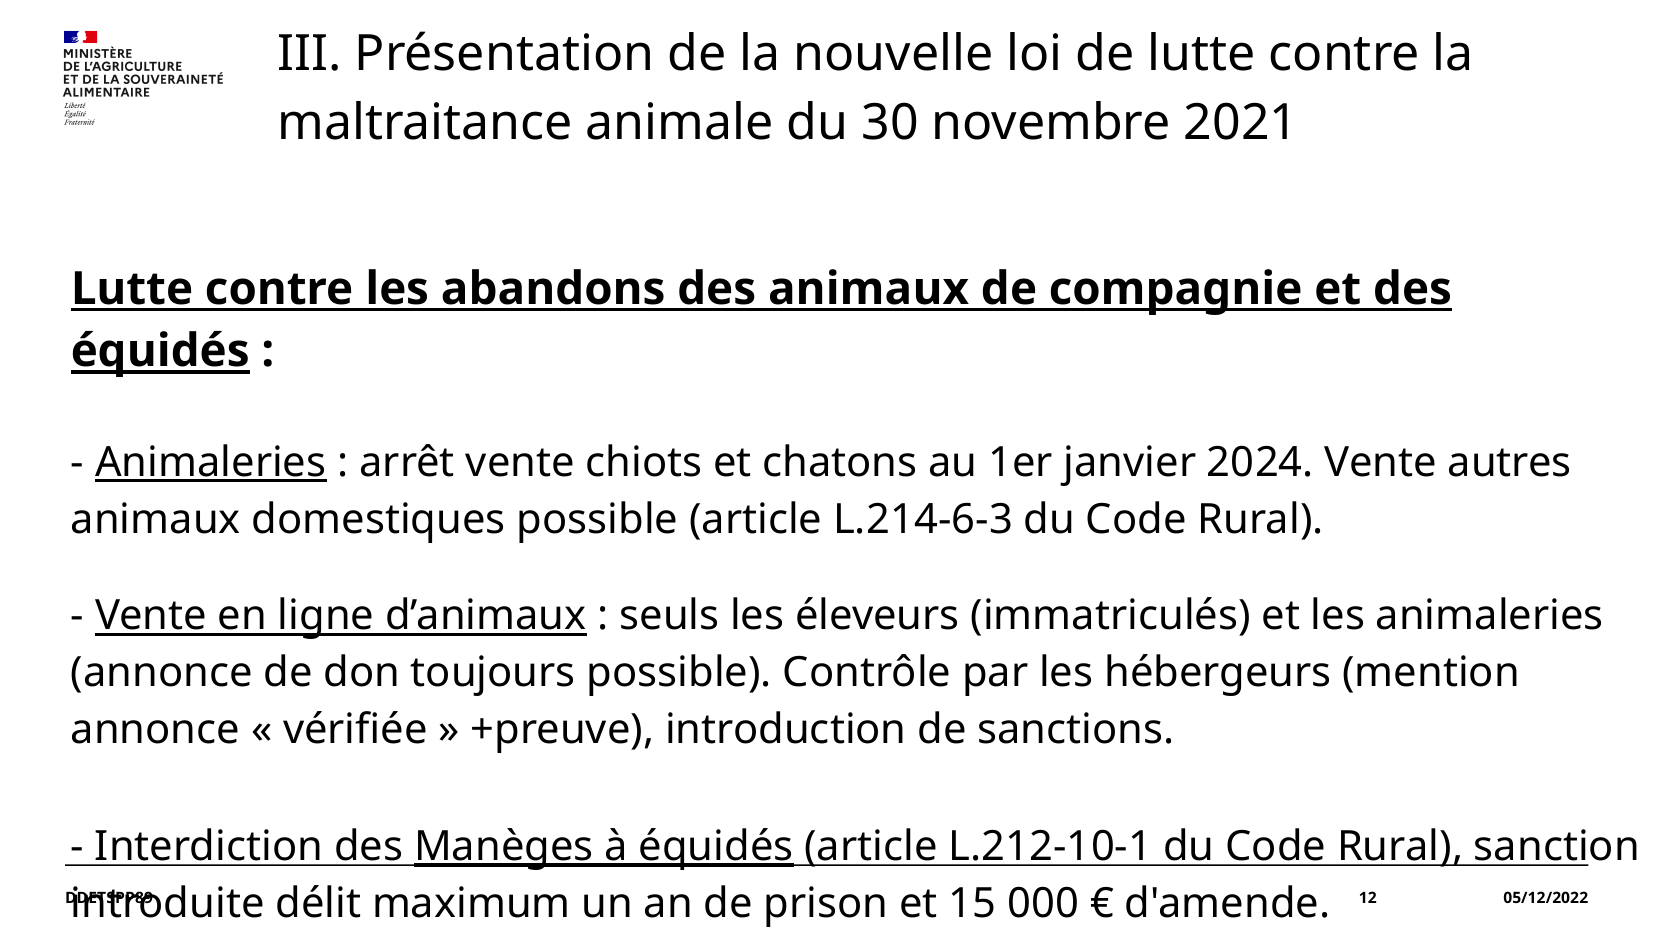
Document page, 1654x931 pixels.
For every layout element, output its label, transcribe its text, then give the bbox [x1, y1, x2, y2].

list Lutte contre les abandons des animaux de compagnie et des équidés : - Animaleries : arrêt vente chiots et chatons au 1er janvier 2024. Vente autres animaux domestiques possible (article L.214-6-3 du Code Rural). - Vente en ligne d’animaux : seuls les éleveurs (immatriculés) et les animaleries (annonce de don toujours possible). Contrôle par les hébergeurs (mention annonce « vérifiée » +preuve), introduction de sanctions. - Interdiction des Manèges à équidés (article L.212-10-1 du Code Rural), sanction introduite délit maximum un an de prison et 15 000 € d'amende. [0, 110, 1654, 931]
title III. Présentation de la nouvelle loi de lutte contre la maltraitance animale du 30 novembre 2021 [206, 0, 1654, 110]
picture [52, 19, 206, 110]
